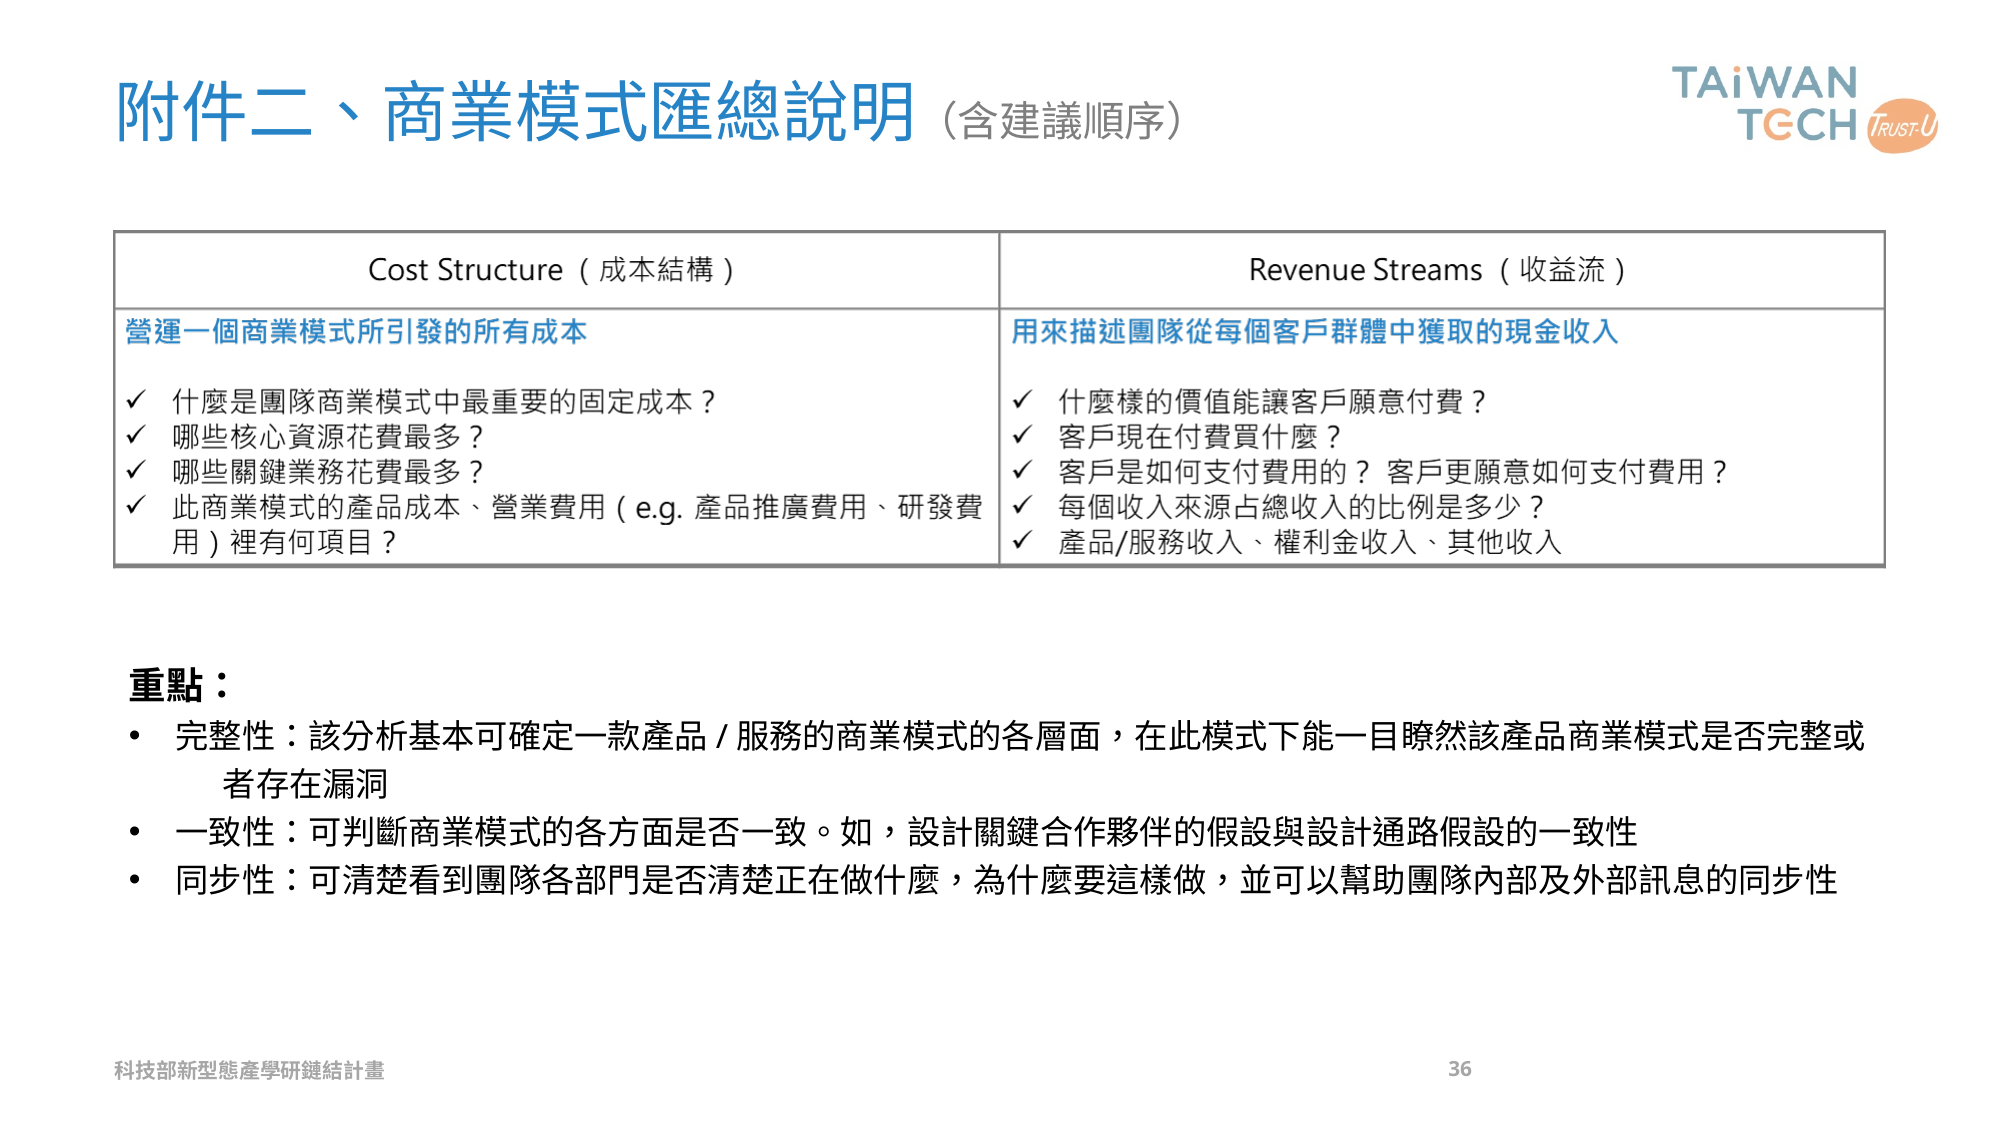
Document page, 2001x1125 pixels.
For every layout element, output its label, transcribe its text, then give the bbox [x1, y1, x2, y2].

text_box 重點： 完整性：該分析基本可確定一款產品/服務的商業模式的各層面，在此模式下能一目瞭然該產品商業模式是否完整或者存在漏洞 一致性：可判斷商業模式的各方面是否一致。如，設計關鍵合作夥伴的假設與設計通路假設的一致性 同步性：可清楚看到團隊各部門是否清楚正在做什麼，為什麼要這樣做，並可以幫助團隊內部及外部訊息的同步性 [114, 655, 1886, 906]
picture [113, 231, 1886, 578]
title 附件二、商業模式匯總說明（含建議順序） [99, 45, 1900, 174]
text_box 科技部新型態產學研鏈結計畫 [99, 1040, 567, 1101]
text_box 35 [1433, 1040, 1900, 1101]
